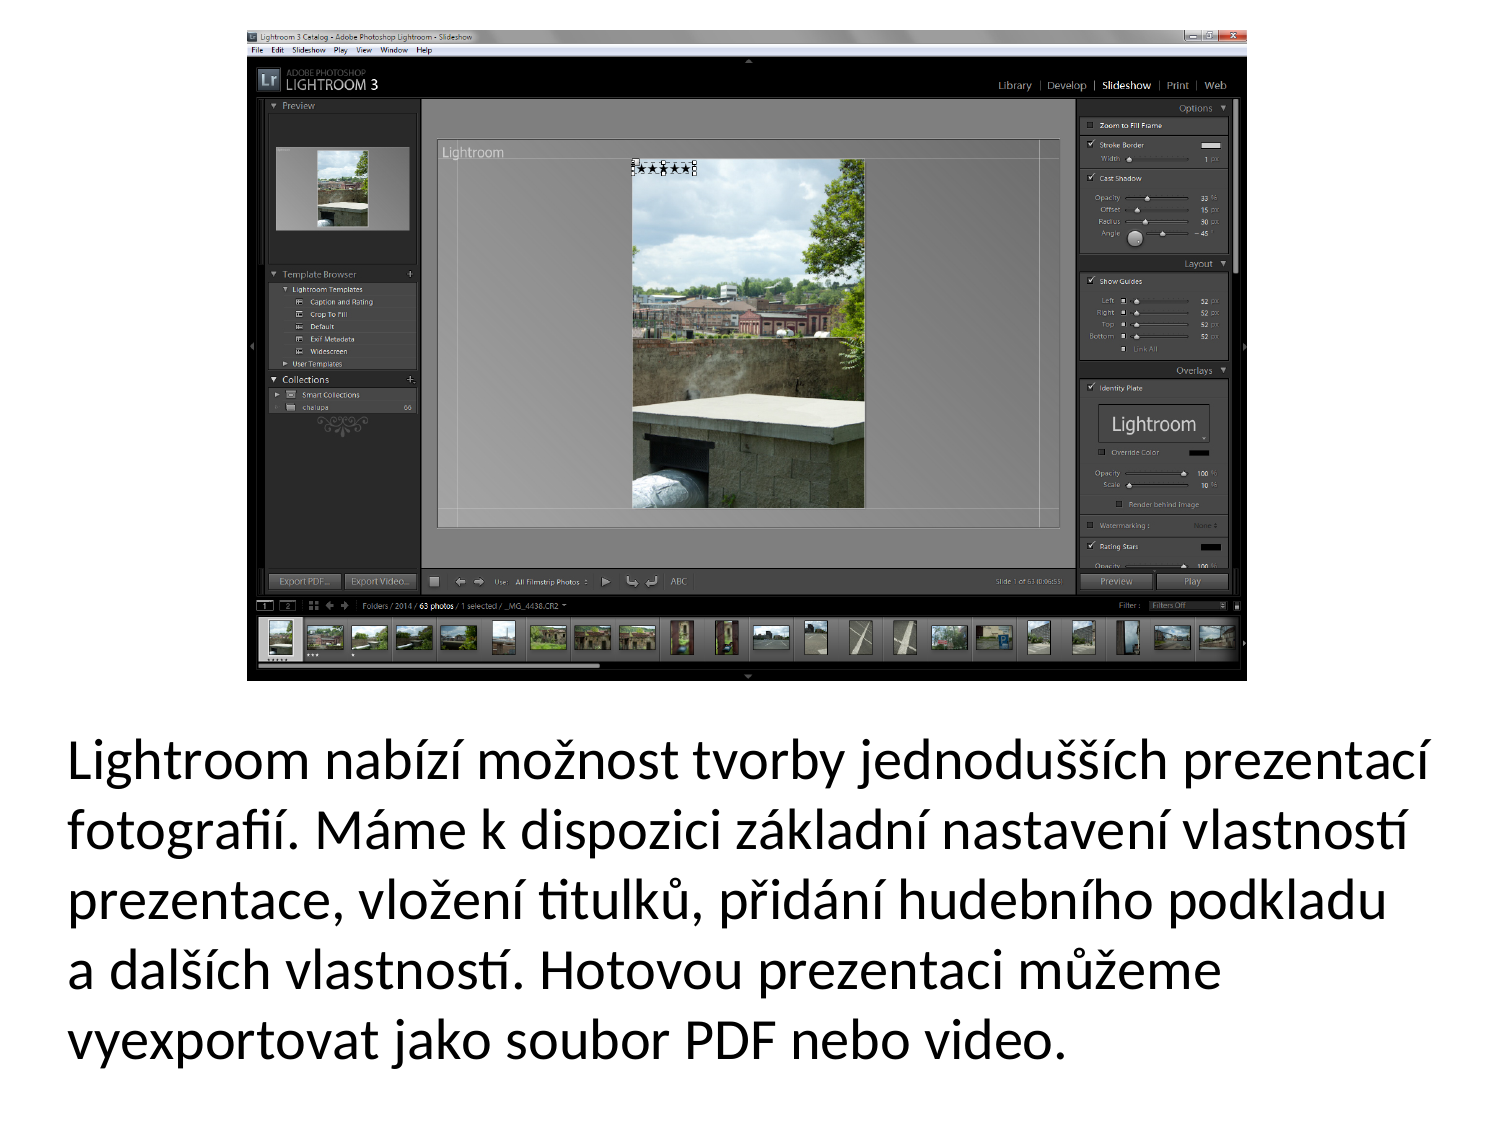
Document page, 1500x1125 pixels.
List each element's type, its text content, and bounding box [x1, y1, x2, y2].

picture [247, 30, 1247, 681]
text_box Lightroom nabízí možnost tvorby jednodušších prezentací fotografií. Máme k dispozici základní nastavení vlastností prezentace, vložení titulků, přidání hudebního podkladu a dalších vlastností. Hotovou prezentaci můžeme vyexportovat jako soubor PDF nebo video. [53, 713, 1459, 1080]
